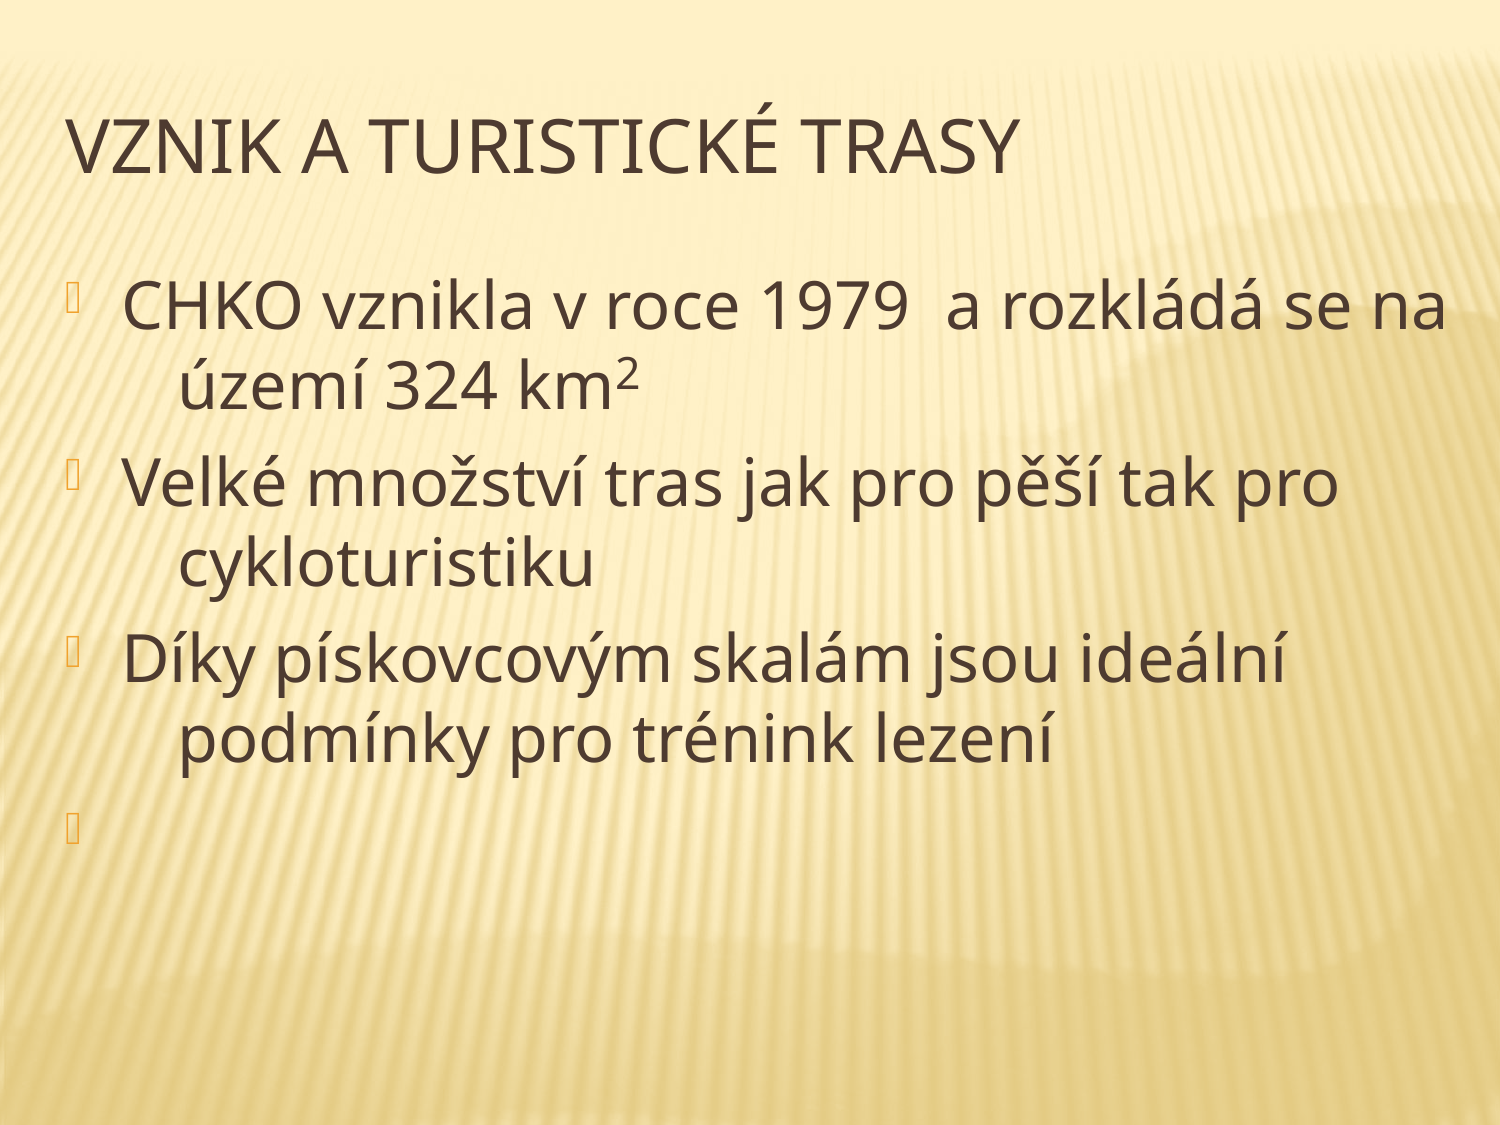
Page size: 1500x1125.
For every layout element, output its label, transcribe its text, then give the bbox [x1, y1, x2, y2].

title Vznik a turistické trasy [50, 75, 1476, 213]
list CHKO vznikla v roce 1979 a rozkládá se na území 324 km2 Velké množství tras jak pro pěší tak pro cykloturistiku Díky pískovcovým skalám jsou ideální podmínky pro trénink lezení [50, 254, 1476, 998]
